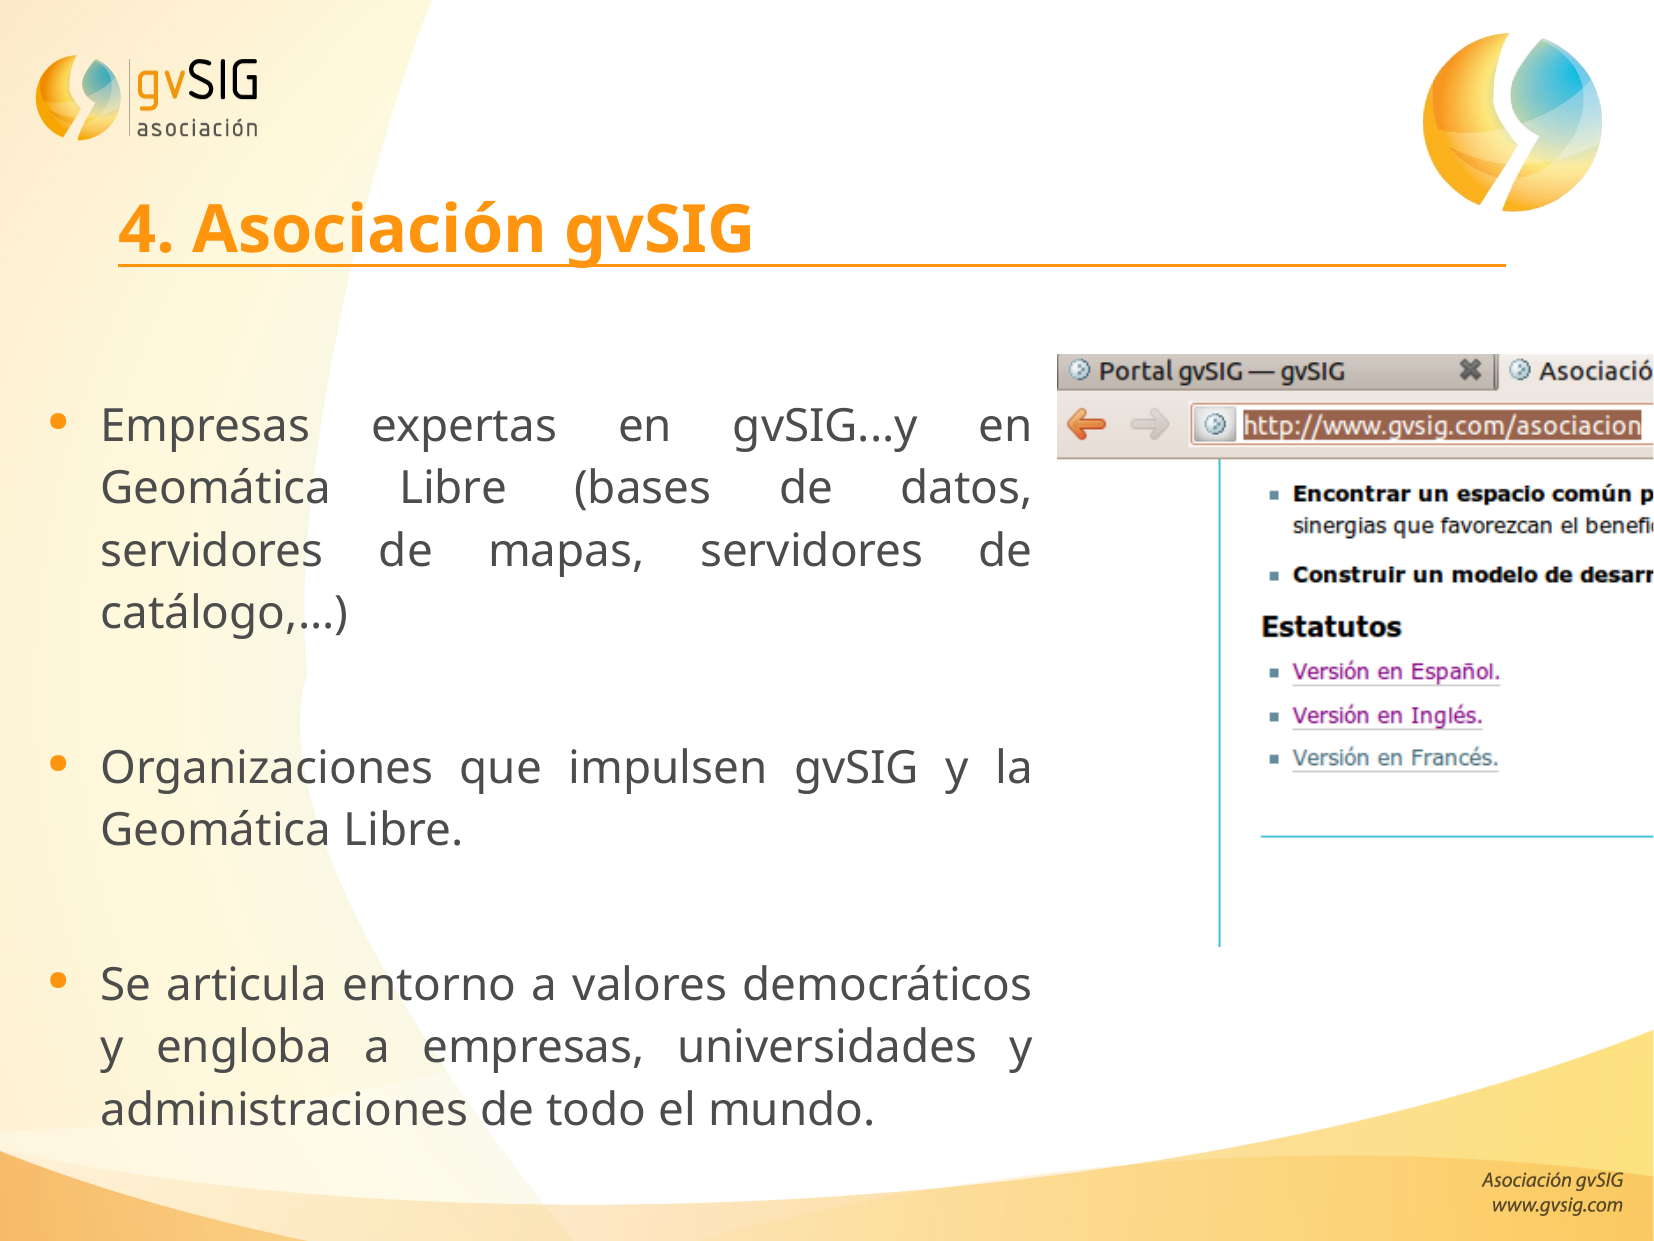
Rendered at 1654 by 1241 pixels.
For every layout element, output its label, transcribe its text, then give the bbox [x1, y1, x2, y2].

list Empresas expertas en gvSIG...y en Geomática Libre (bases de datos, servidores de mapas, servidores de catálogo,...) Organizaciones que impulsen gvSIG y la Geomática Libre. Se articula entorno a valores democráticos y engloba a empresas, universidades y administraciones de todo el mundo. Constituye la mayor red de profesionales en geomática libre. [29, 314, 1034, 1182]
picture [0, 0, 1654, 1241]
title 4. Asociación gvSIG [118, 177, 1607, 276]
